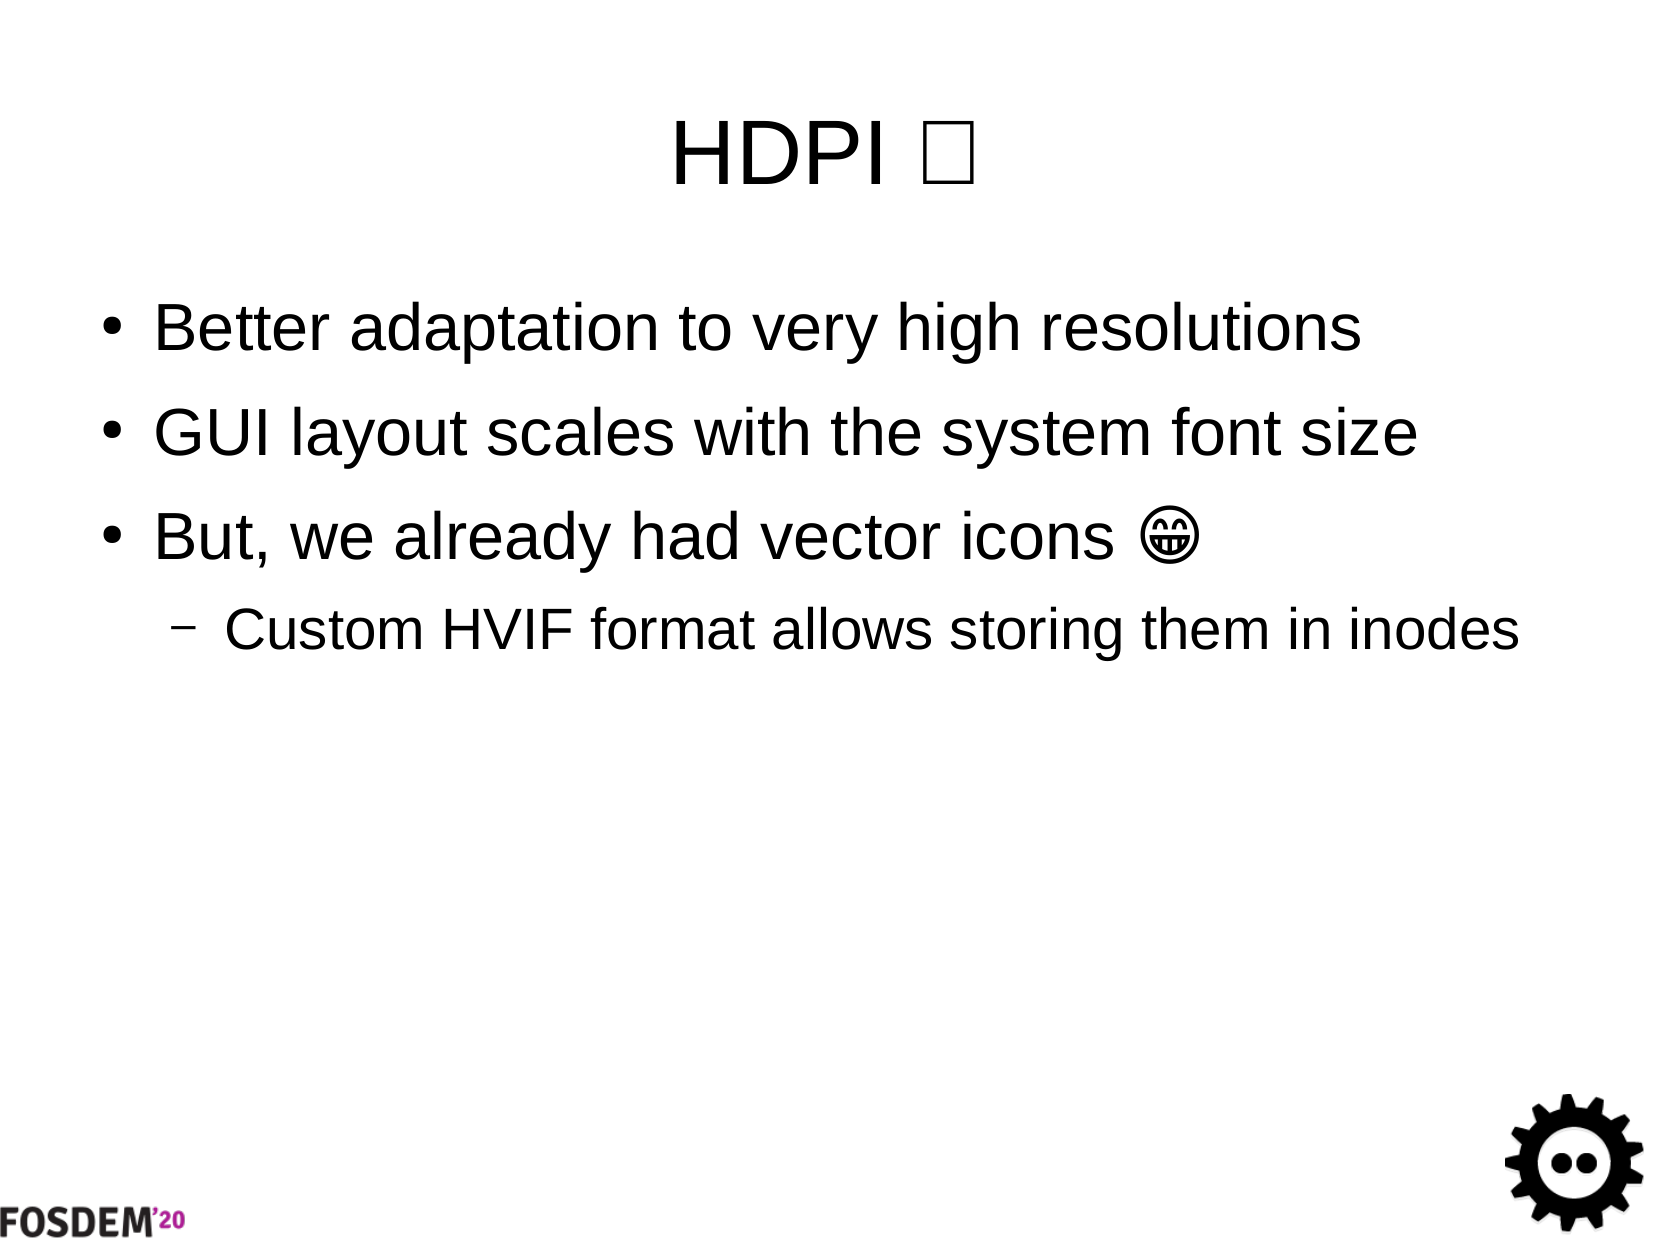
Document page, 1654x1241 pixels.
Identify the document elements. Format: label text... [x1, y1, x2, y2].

title HDPI 👀 [82, 49, 1571, 257]
list Better adaptation to very high resolutions GUI layout scales with the system font size But, we already had vector icons 😁 Custom HVIF format allows storing them in inodes [82, 290, 1571, 1010]
picture [0, 1202, 188, 1241]
picture [1505, 1094, 1648, 1235]
